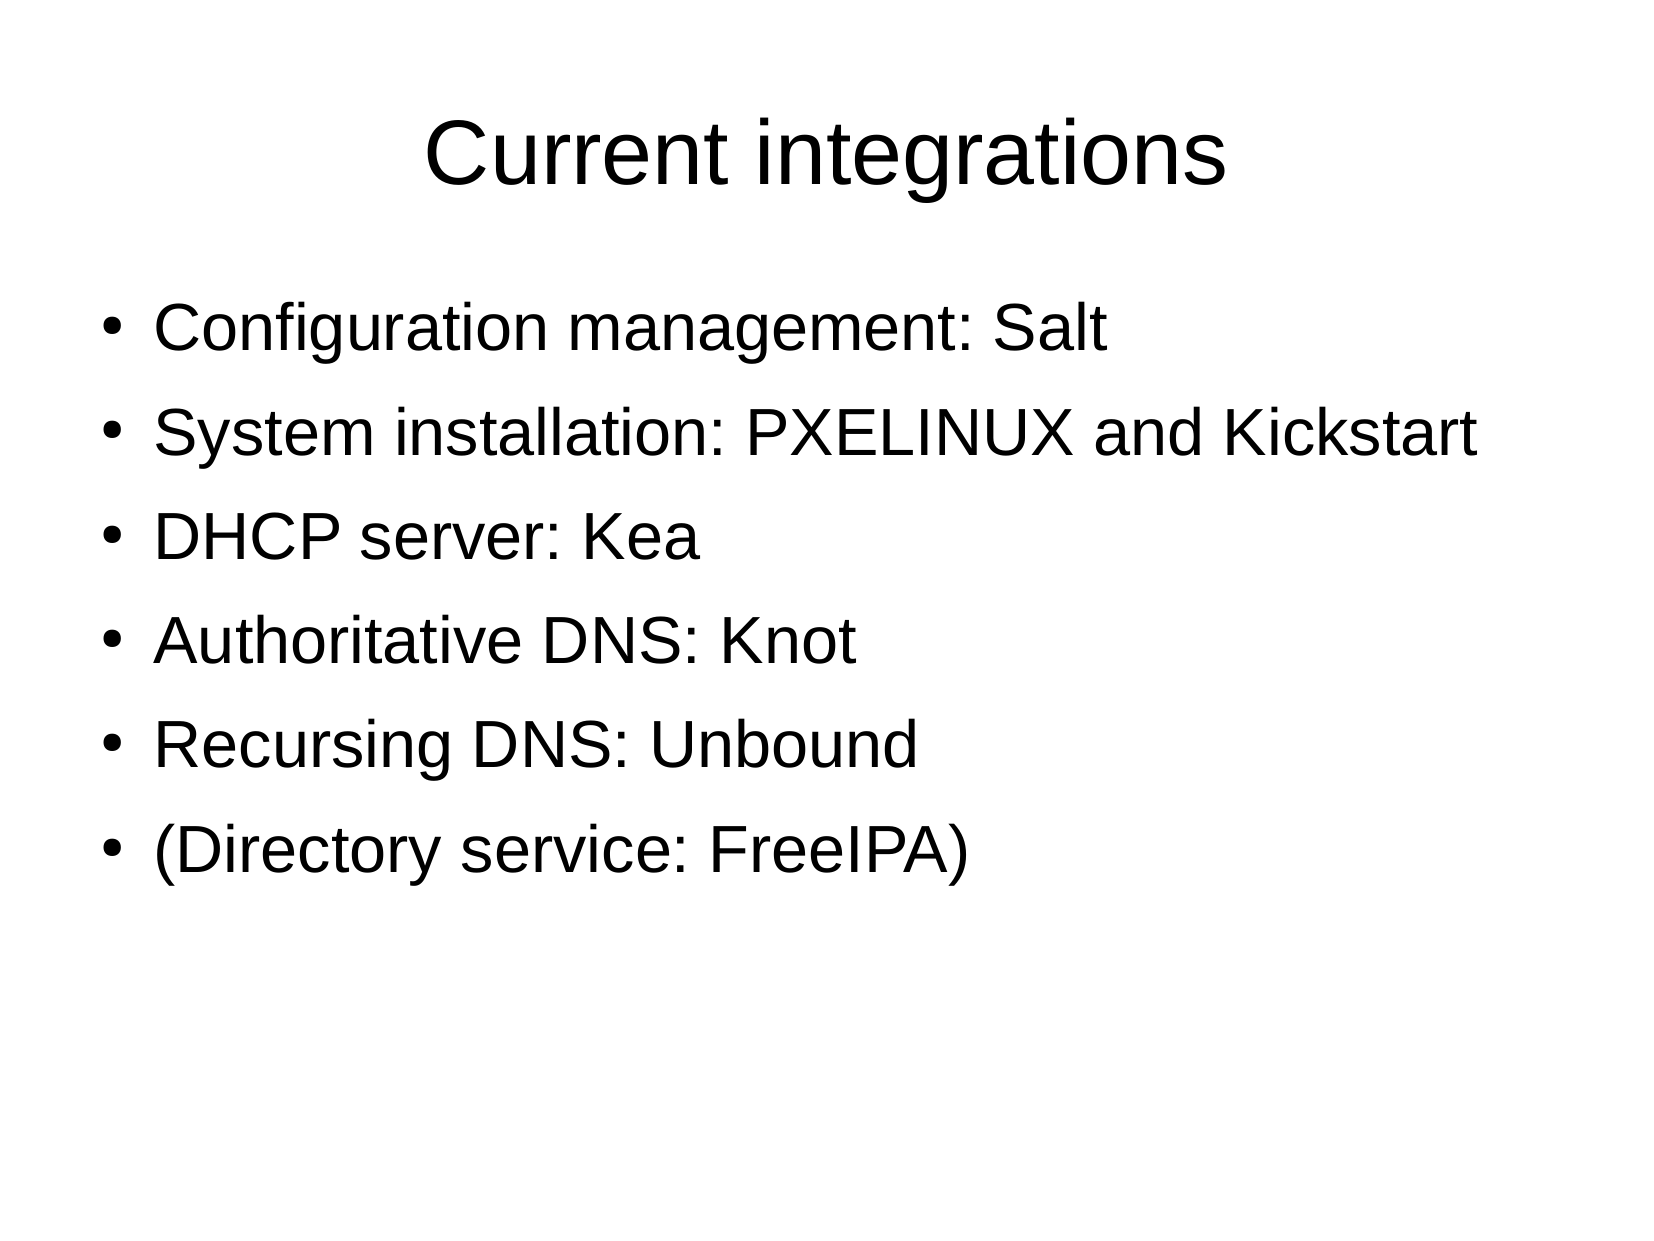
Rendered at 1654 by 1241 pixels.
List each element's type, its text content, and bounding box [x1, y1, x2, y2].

title Current integrations [82, 49, 1571, 257]
list Configuration management: Salt System installation: PXELINUX and Kickstart DHCP server: Kea Authoritative DNS: Knot Recursing DNS: Unbound (Directory service: FreeIPA) [82, 290, 1571, 1010]
